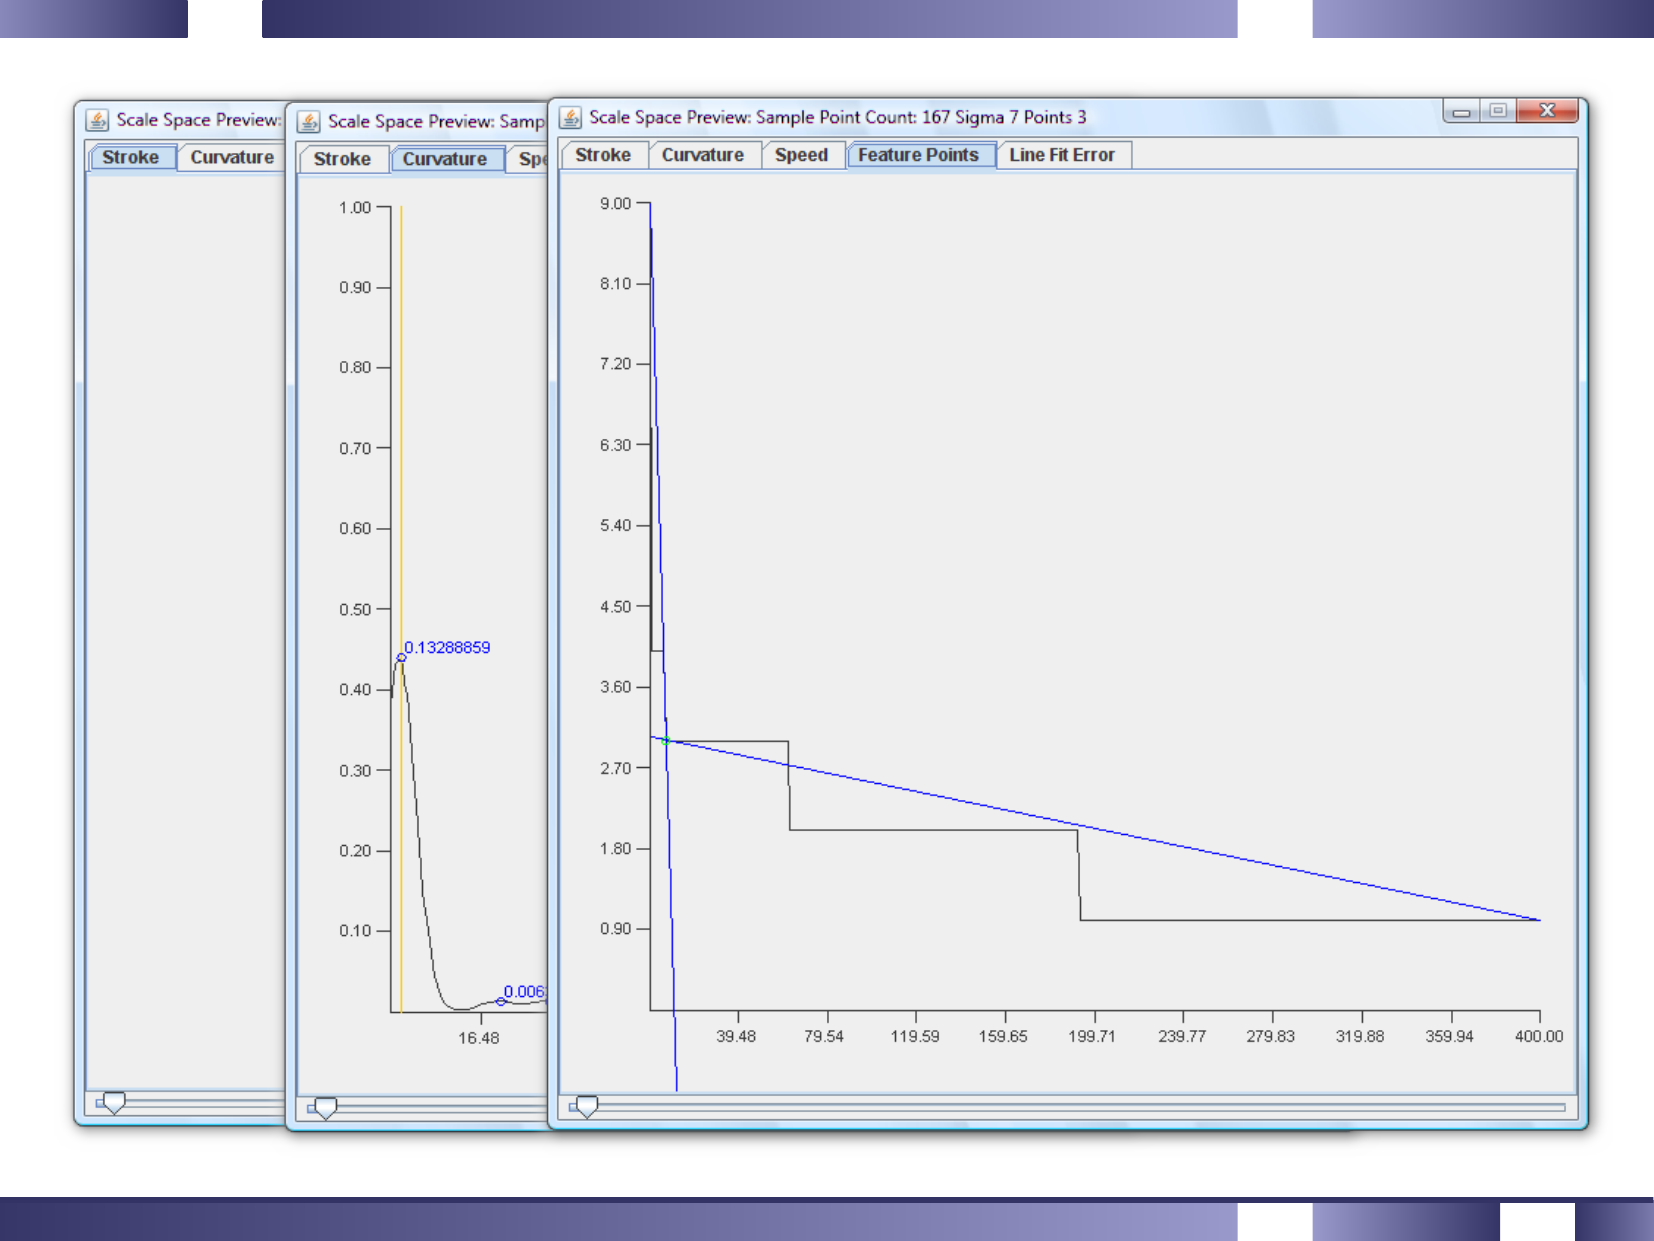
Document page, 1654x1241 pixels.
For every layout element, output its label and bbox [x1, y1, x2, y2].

text_box [0, 1203, 1238, 1241]
text_box [1312, 1203, 1501, 1241]
text_box [1575, 1203, 1654, 1241]
text_box [0, 0, 188, 38]
text_box [1312, 0, 1654, 38]
text_box [262, 0, 1238, 38]
picture [54, 74, 1613, 1163]
